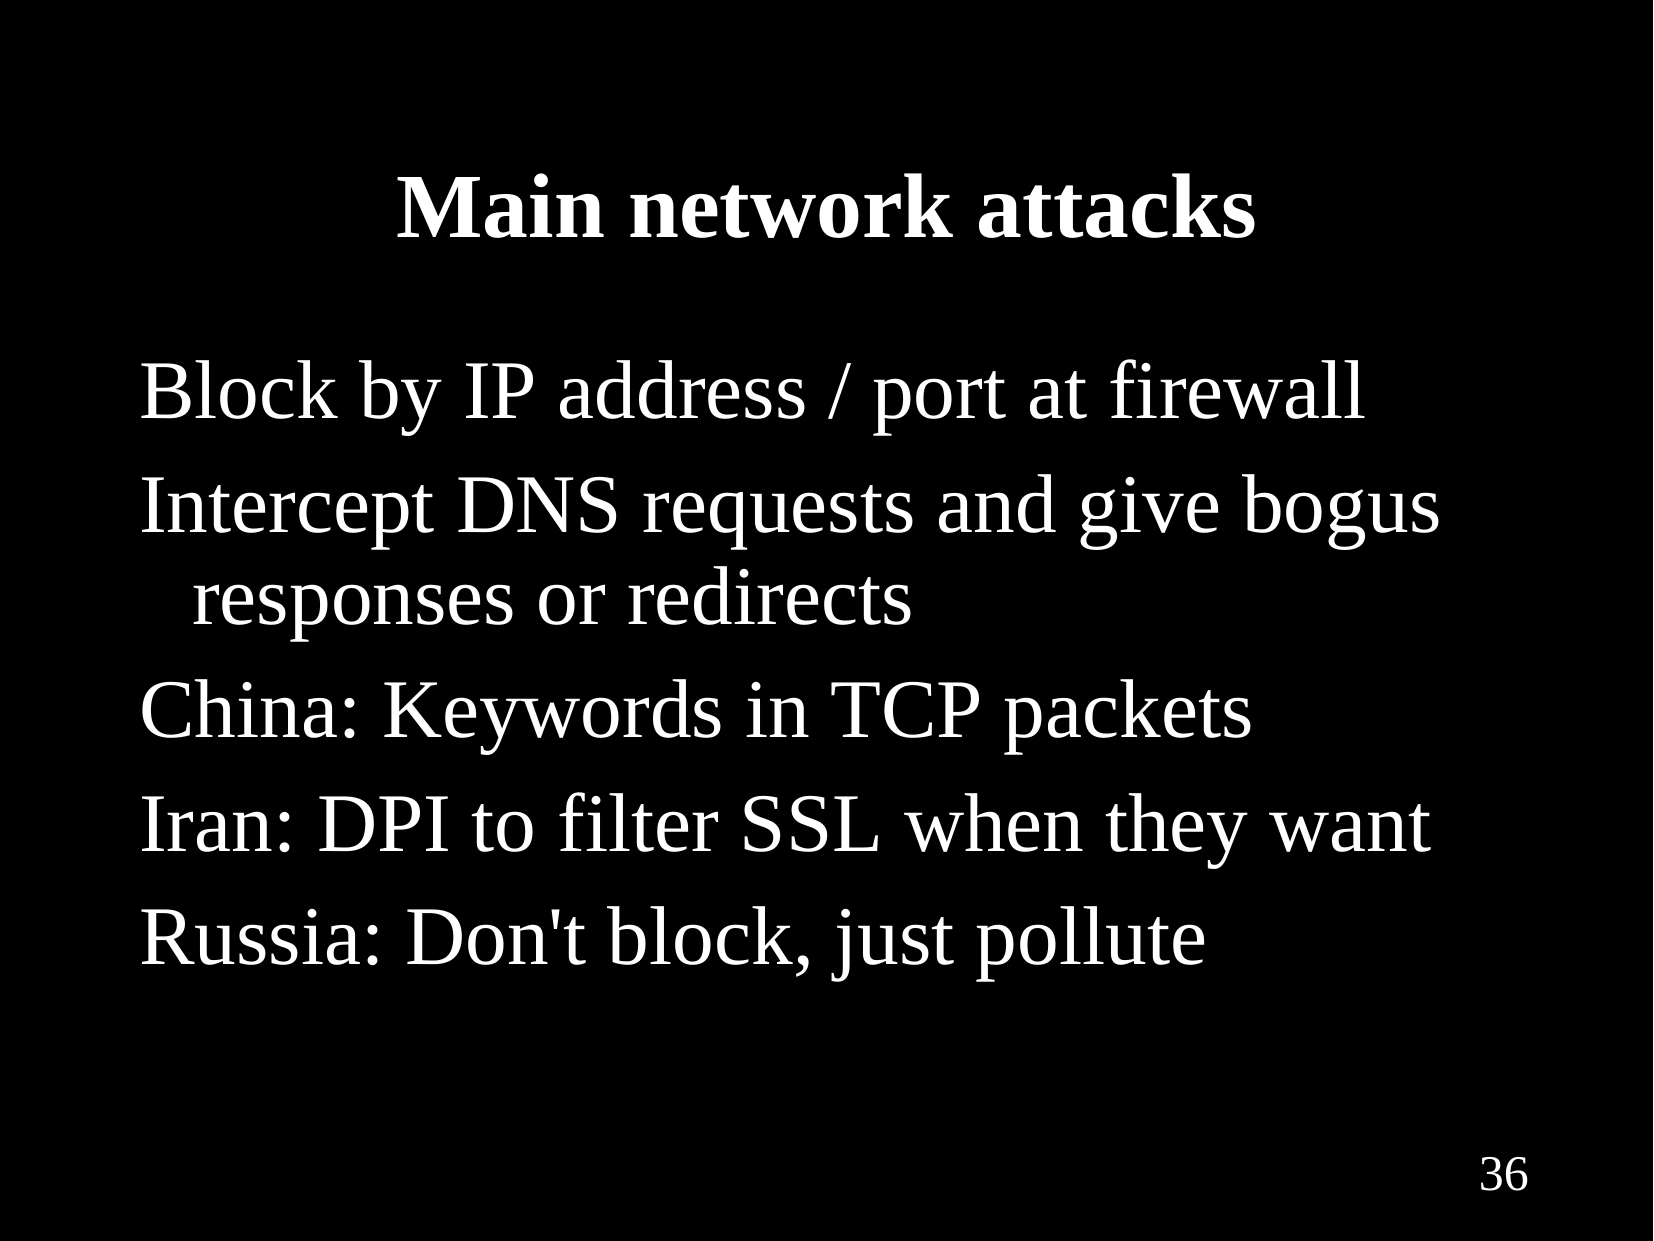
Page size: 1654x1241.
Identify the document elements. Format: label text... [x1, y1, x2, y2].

list Block by IP address / port at firewall Intercept DNS requests and give bogus responses or redirects China: Keywords in TCP packets Iran: DPI to filter SSL when they want Russia: Don't block, just pollute [121, 344, 1534, 1157]
title Main network attacks [121, 95, 1534, 318]
